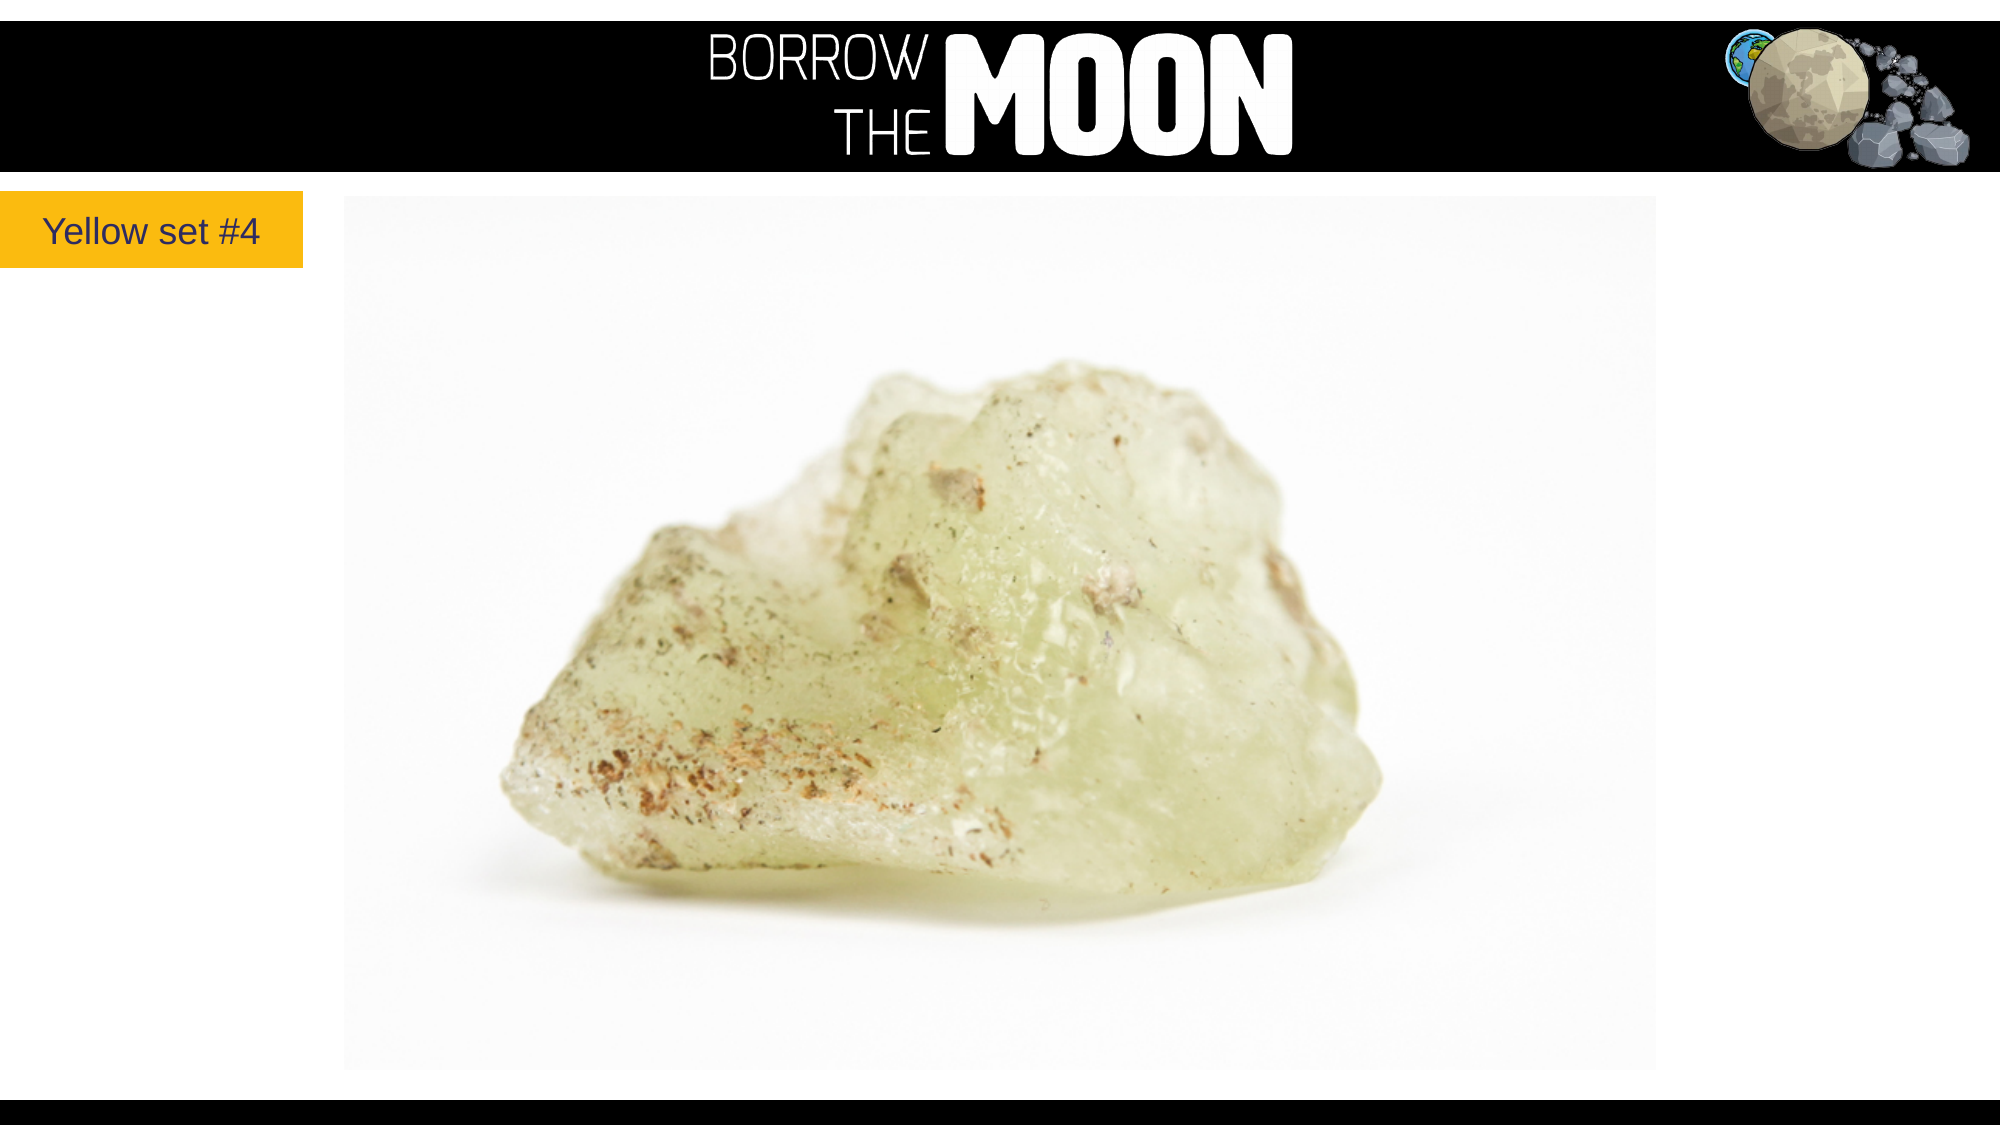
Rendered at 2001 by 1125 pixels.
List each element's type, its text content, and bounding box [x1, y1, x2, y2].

text_box Yellow set #4 [0, 191, 303, 268]
picture [344, 196, 1656, 1070]
